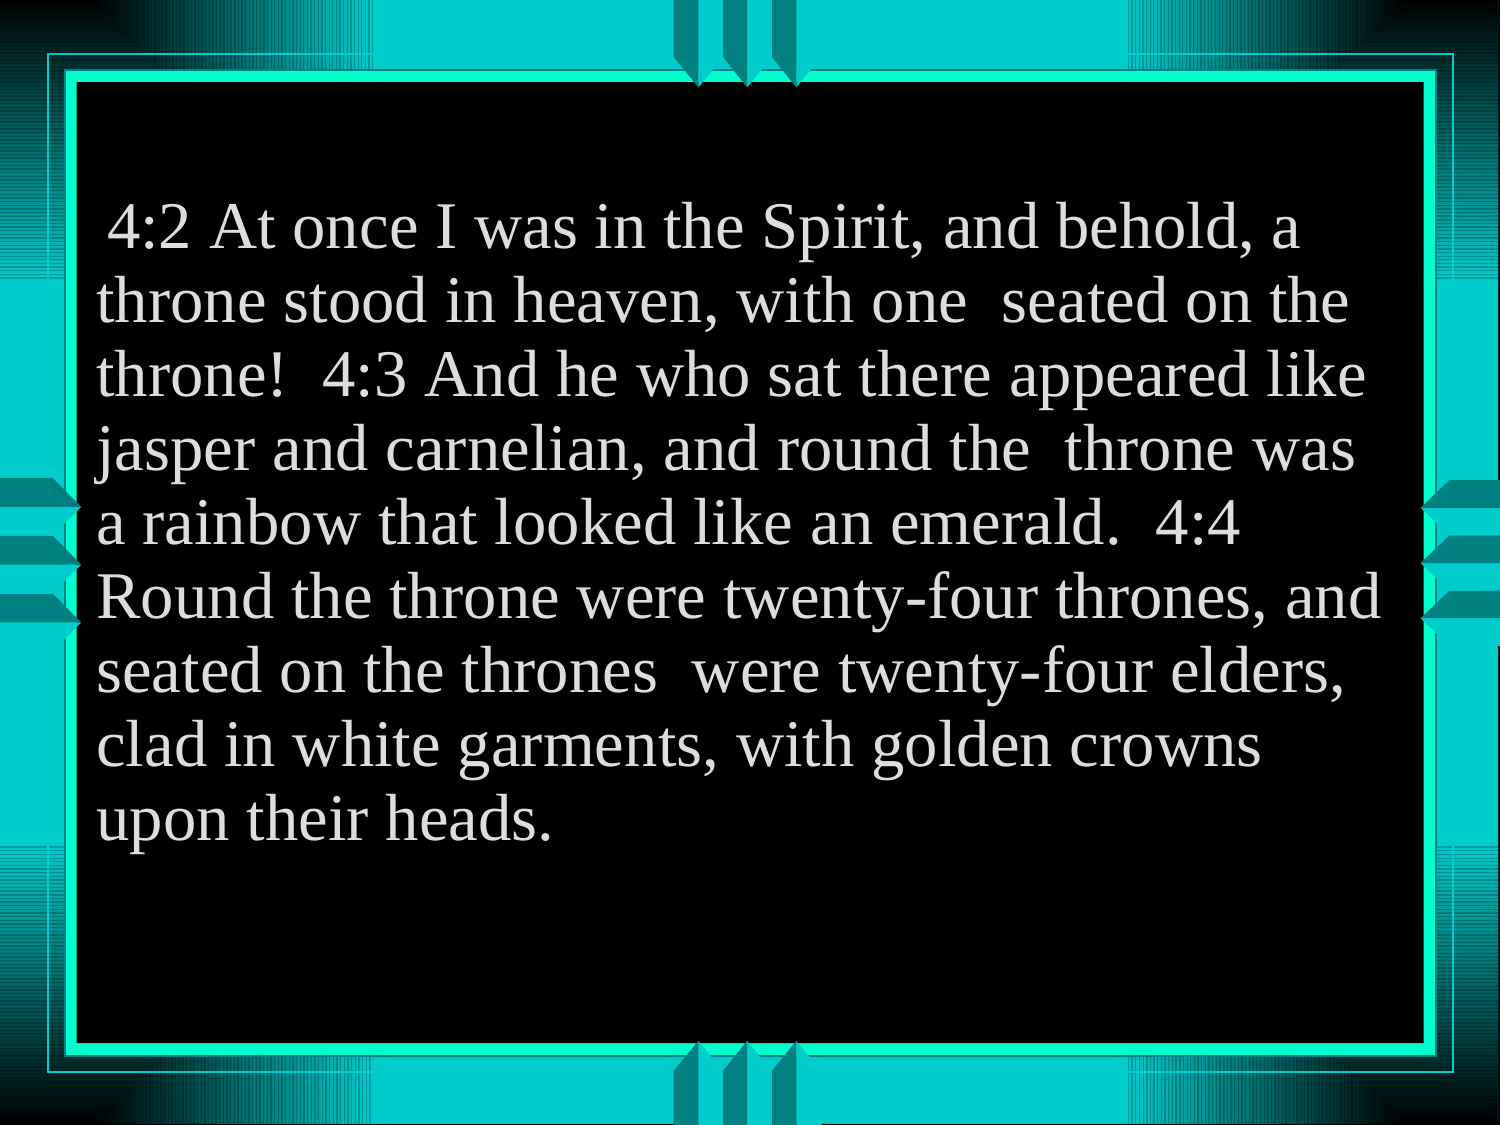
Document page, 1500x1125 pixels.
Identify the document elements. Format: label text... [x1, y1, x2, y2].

list 4:2 At once I was in the Spirit, and behold, a throne stood in heaven, with one seated on the throne! 4:3 And he who sat there appeared like jasper and carnelian, and round the throne was a rainbow that looked like an emerald. 4:4 Round the throne were twenty-four thrones, and seated on the thrones were twenty-four elders, clad in white garments, with golden crowns upon their heads. [24, 181, 1413, 928]
